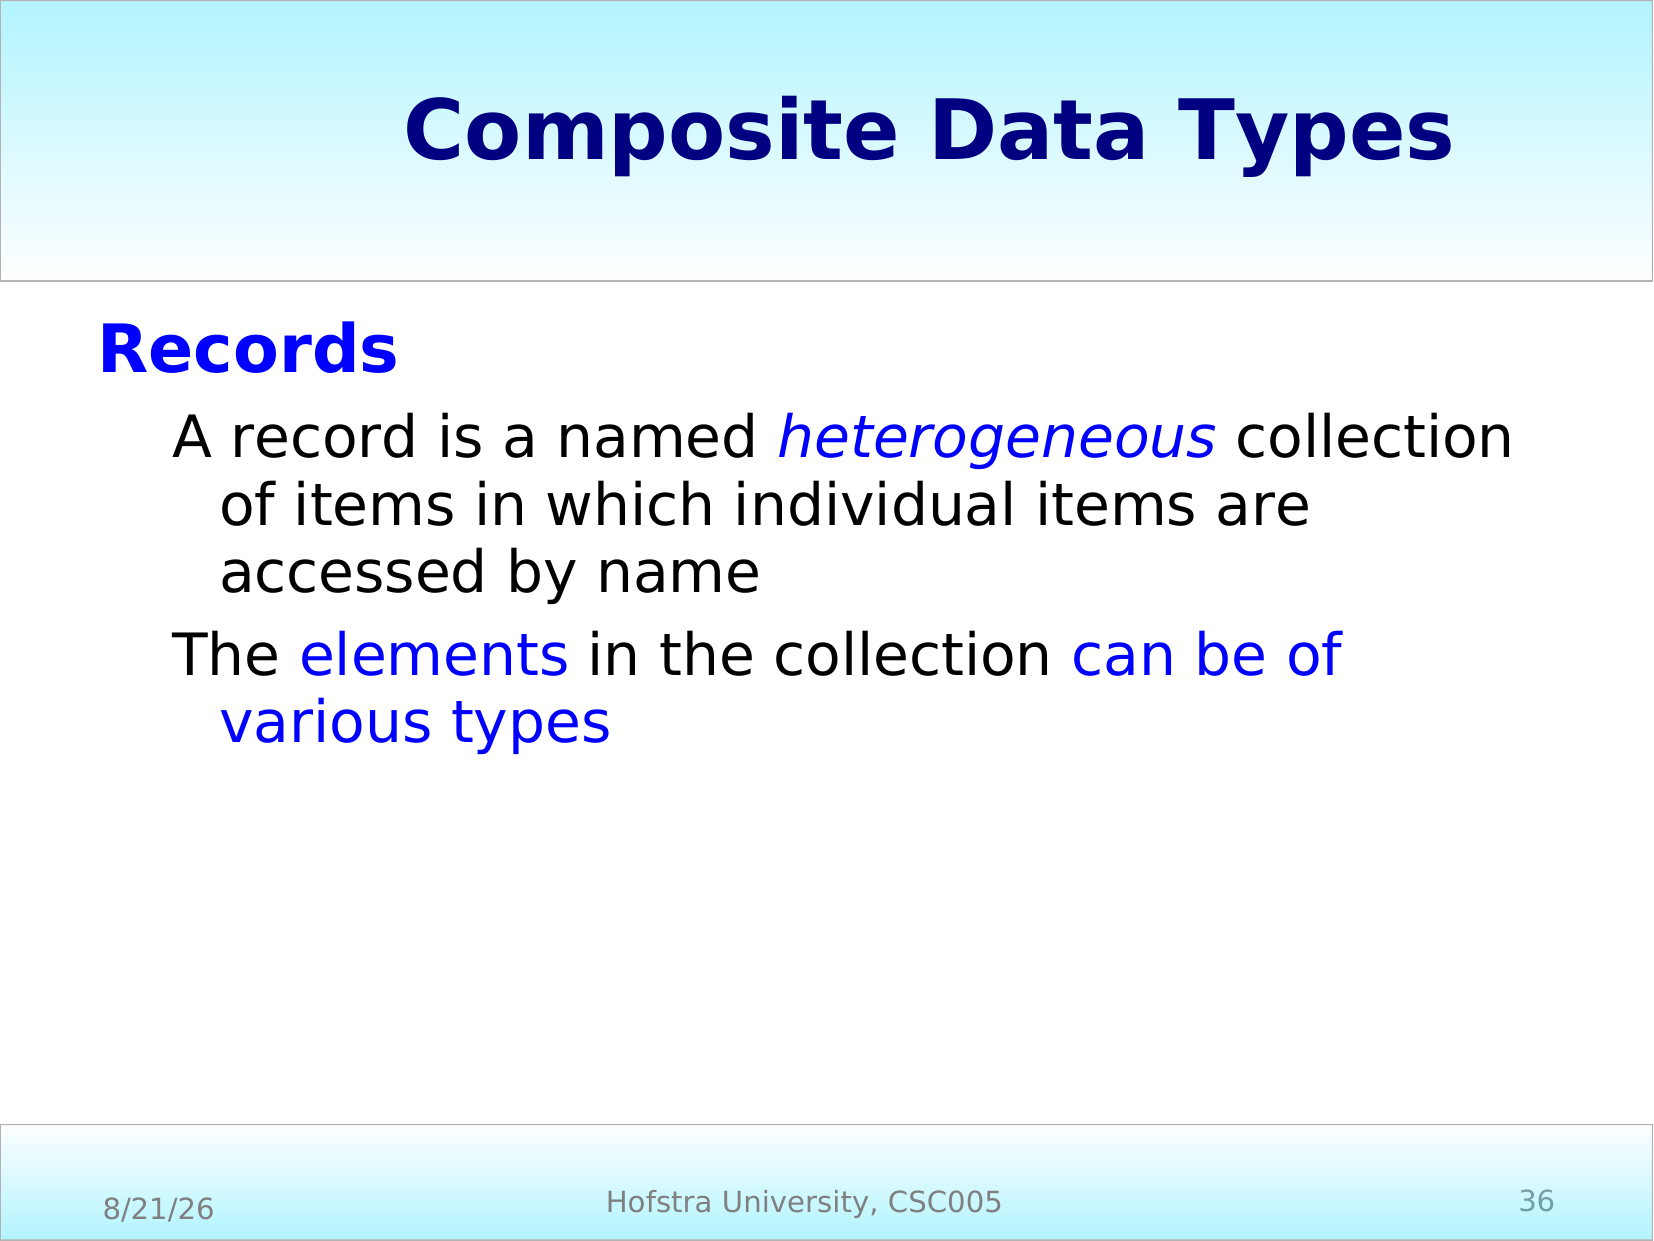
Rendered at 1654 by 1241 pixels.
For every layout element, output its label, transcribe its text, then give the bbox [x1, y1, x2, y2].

title Composite Data Types [247, 27, 1612, 235]
list Records A record is a named heterogeneous collection of items in which individual items are accessed by name The elements in the collection can be of various types [82, 303, 1571, 1131]
